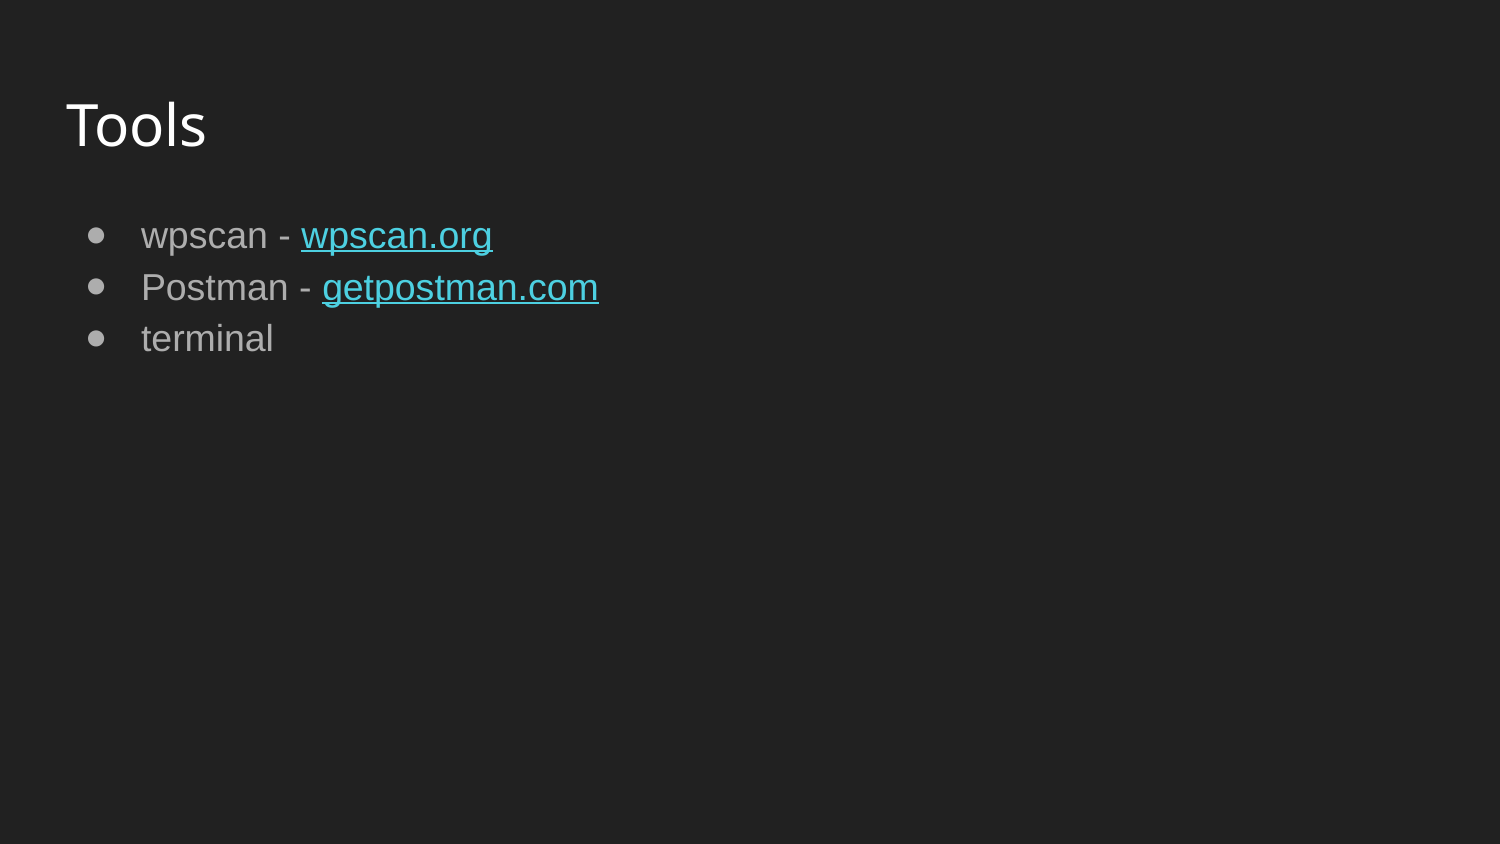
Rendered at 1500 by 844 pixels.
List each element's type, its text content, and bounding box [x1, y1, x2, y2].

list wpscan - wpscan.org Postman - getpostman.com terminal [51, 189, 1449, 750]
title Tools [51, 72, 1449, 167]
